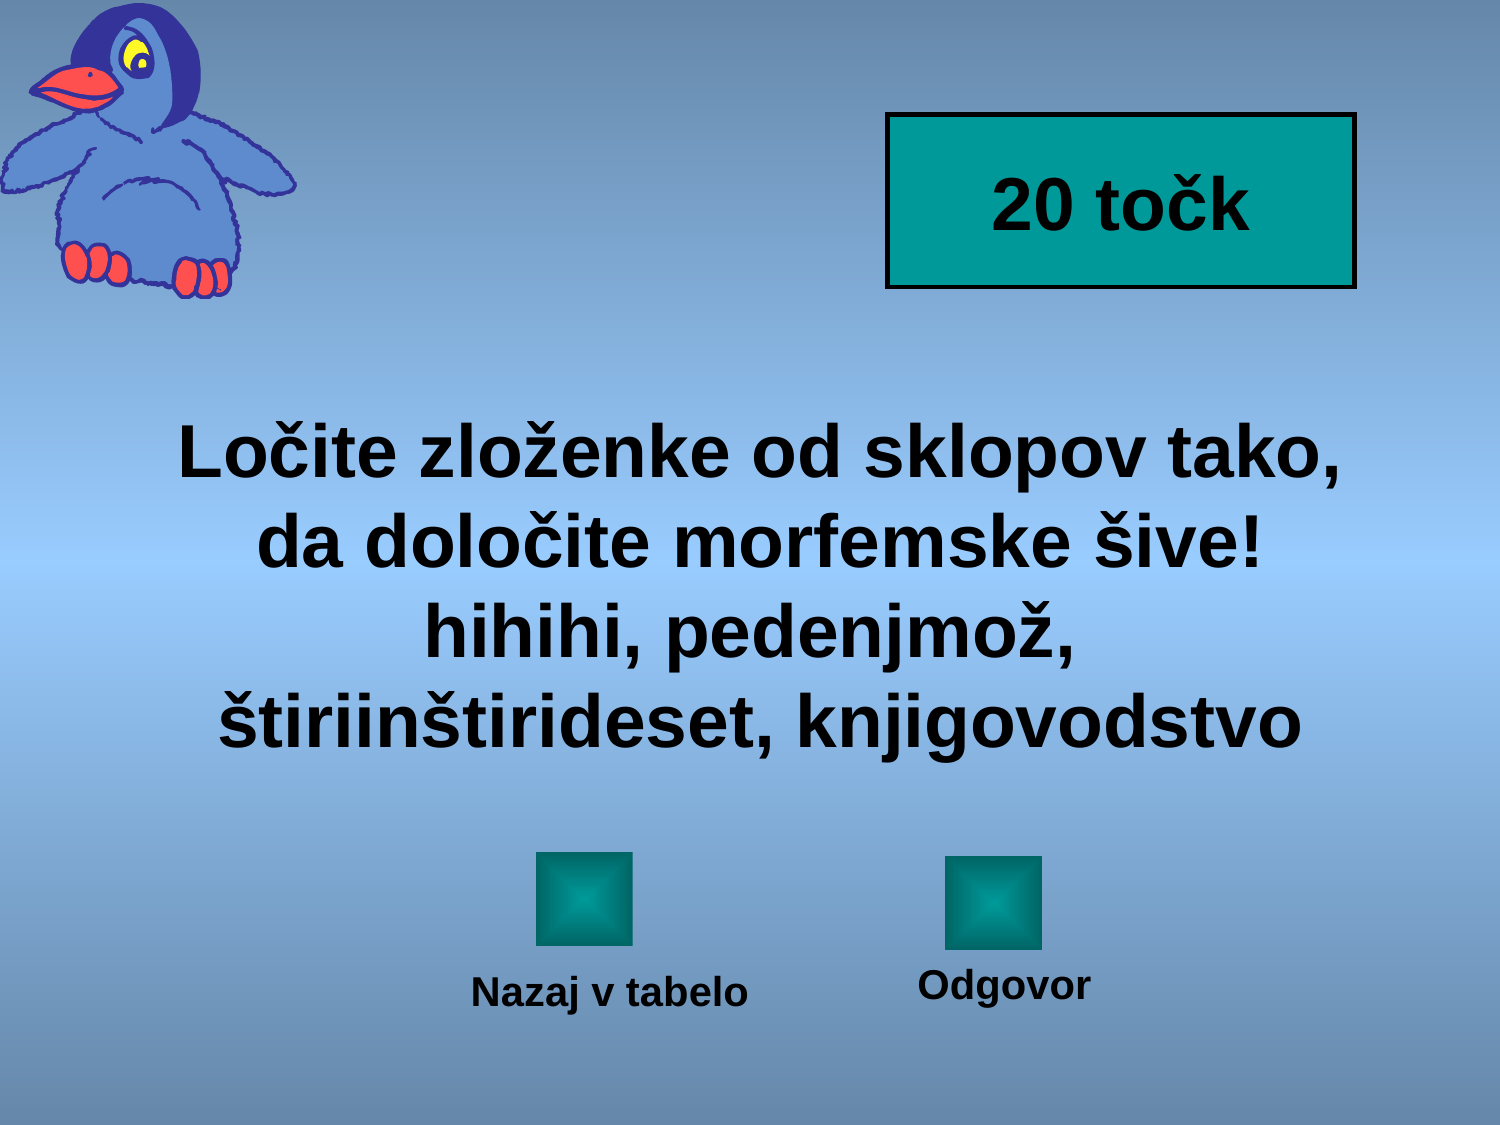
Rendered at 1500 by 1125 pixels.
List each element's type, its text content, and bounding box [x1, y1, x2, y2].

text_box [945, 856, 1042, 950]
text_box Nazaj v tabelo [435, 957, 784, 1023]
text_box 20 točk [887, 114, 1355, 287]
text_box [536, 852, 633, 946]
text_box Odgovor [859, 950, 1150, 1016]
title Ločite zloženke od sklopov tako, da določite morfemske šive! hihihi, pedenjmož, štiriinštirideset, knjigovodstvo [140, 323, 1381, 842]
